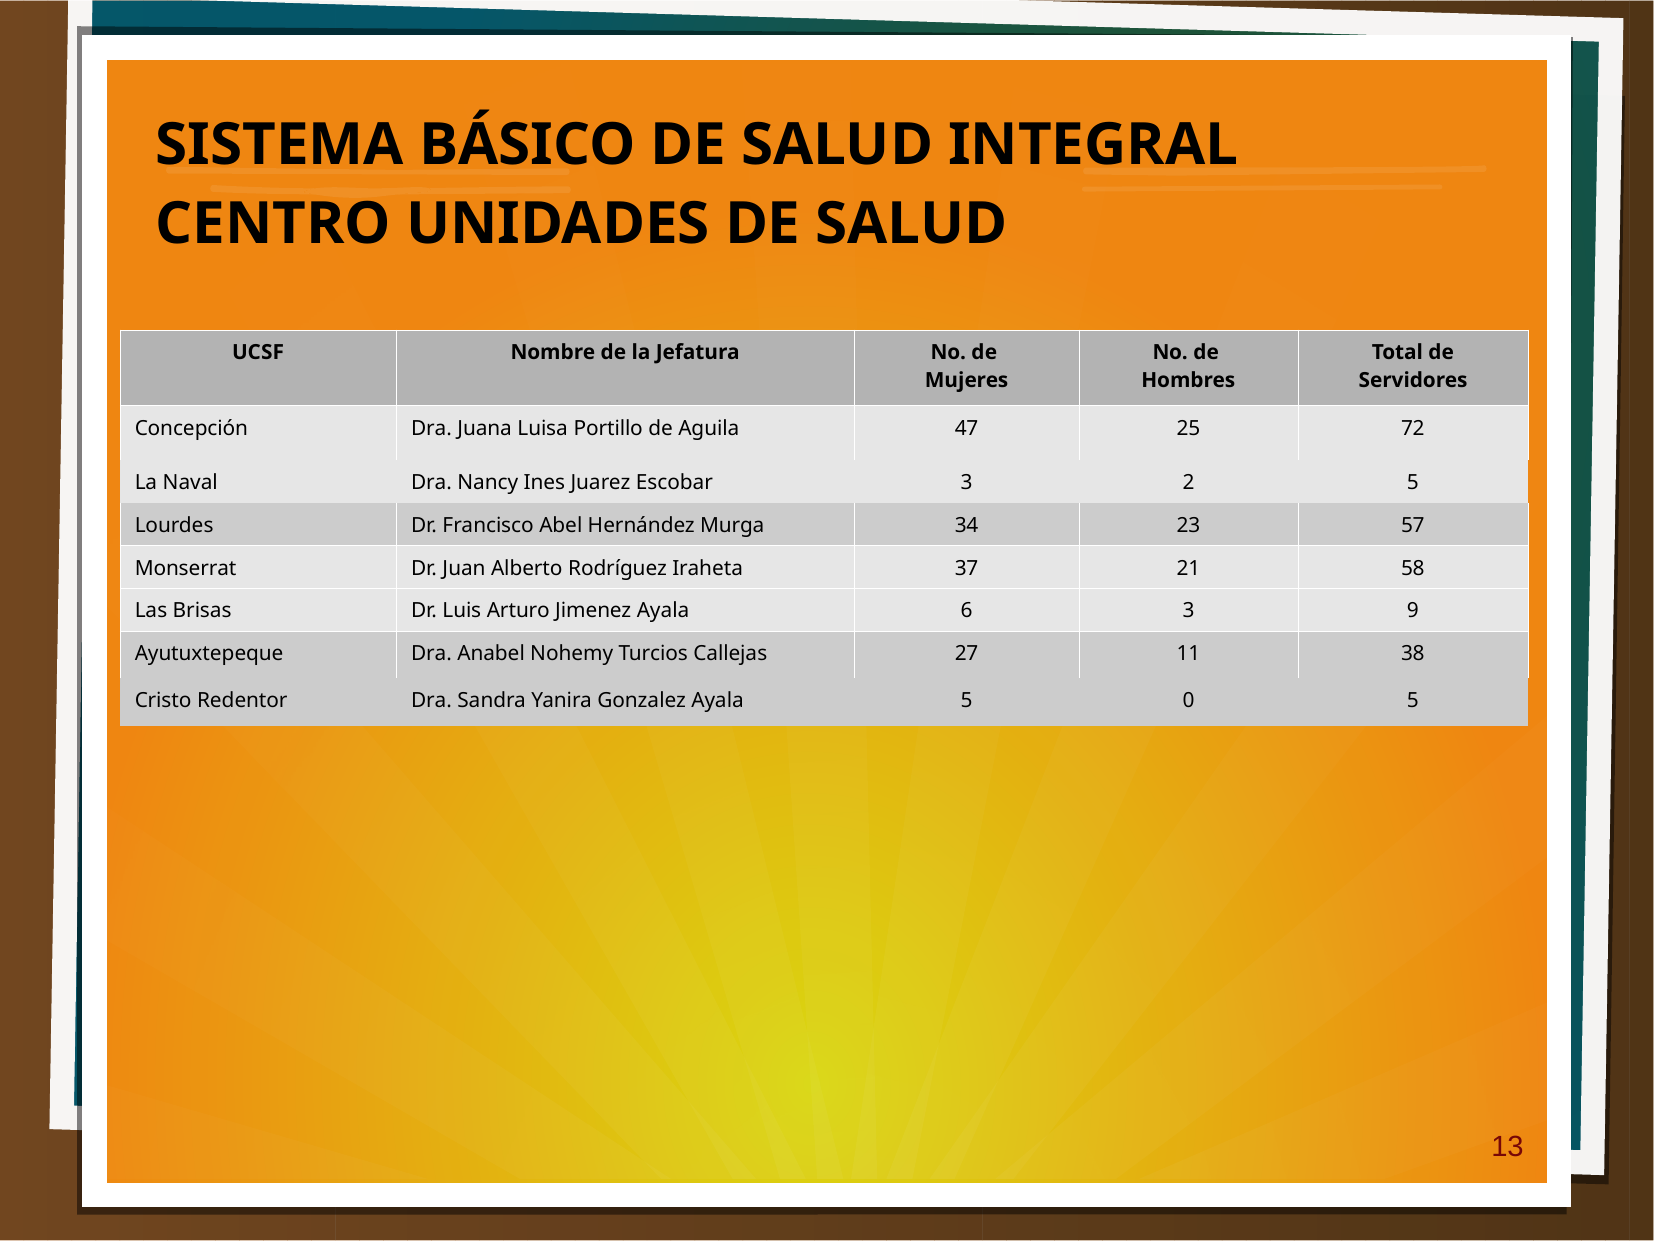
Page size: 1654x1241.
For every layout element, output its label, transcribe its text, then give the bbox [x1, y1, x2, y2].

table_cell 6 [855, 589, 1079, 631]
table_cell 5 [1298, 460, 1528, 503]
table_cell 23 [1080, 503, 1298, 545]
table_cell 9 [1299, 589, 1528, 631]
table_cell Dr. Luis Arturo Jimenez Ayala [397, 589, 854, 631]
table_cell 34 [855, 503, 1079, 545]
text_box SISTEMA BÁSICO DE SALUD INTEGRAL CENTRO UNIDADES DE SALUD [140, 94, 1489, 245]
table_cell Ayutuxtepeque [121, 632, 396, 678]
table_header UCSF [121, 331, 396, 405]
table_header No. de Hombres [1080, 331, 1298, 405]
table_cell La Naval [120, 460, 396, 503]
table_header Total de Servidores [1299, 331, 1528, 405]
table_cell 38 [1299, 632, 1528, 678]
table_cell 58 [1299, 546, 1528, 588]
table_cell Dr. Francisco Abel Hernández Murga [397, 503, 854, 545]
table_cell 37 [855, 546, 1079, 588]
table_cell 2 [1079, 460, 1298, 503]
table_cell 21 [1080, 546, 1298, 588]
table_cell 27 [855, 632, 1079, 678]
table_cell Dr. Juan Alberto Rodríguez Iraheta [397, 546, 854, 588]
table_cell 47 [855, 406, 1079, 460]
table_cell 57 [1299, 503, 1528, 545]
table_cell 0 [1079, 678, 1298, 726]
table_cell Dra. Nancy Ines Juarez Escobar [396, 460, 854, 503]
table_cell Lourdes [121, 503, 396, 545]
table_cell 3 [1080, 589, 1298, 631]
table_header Nombre de la Jefatura [397, 331, 854, 405]
table_cell Las Brisas [121, 589, 396, 631]
table_cell 25 [1080, 406, 1298, 460]
table_cell Cristo Redentor [120, 678, 396, 726]
table_cell 5 [854, 678, 1079, 726]
table_cell Dra. Anabel Nohemy Turcios Callejas [397, 632, 854, 678]
table_header No. de Mujeres [855, 331, 1079, 405]
table_cell Dra. Juana Luisa Portillo de Aguila [397, 406, 854, 460]
table_cell 11 [1080, 632, 1298, 678]
table_cell 3 [854, 460, 1079, 503]
table_cell Concepción [121, 406, 396, 460]
table_cell 72 [1299, 406, 1528, 460]
table_cell Monserrat [121, 546, 396, 588]
table_cell 5 [1298, 678, 1528, 726]
table_cell Dra. Sandra Yanira Gonzalez Ayala [396, 678, 854, 726]
